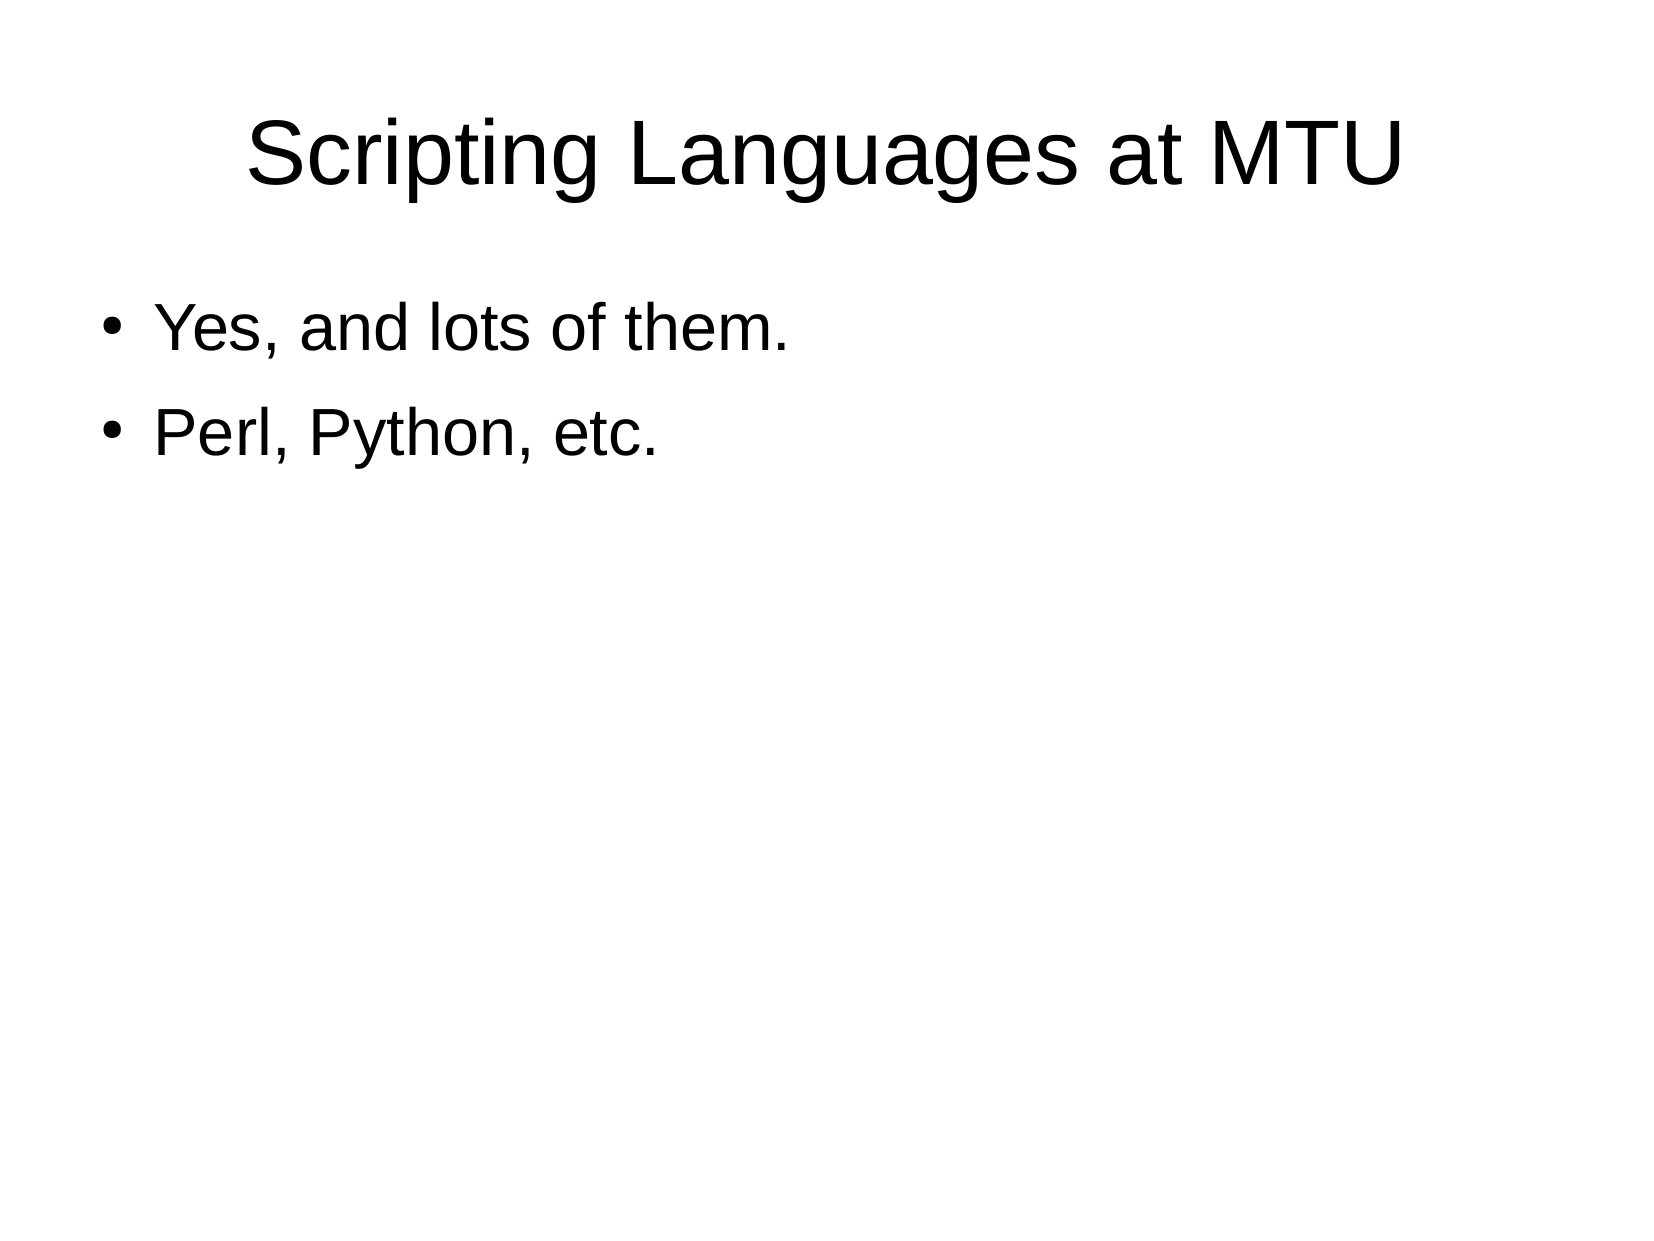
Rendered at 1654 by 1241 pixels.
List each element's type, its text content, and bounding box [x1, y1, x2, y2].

list Yes, and lots of them. Perl, Python, etc. [82, 290, 1571, 1010]
title Scripting Languages at MTU [82, 49, 1571, 257]
